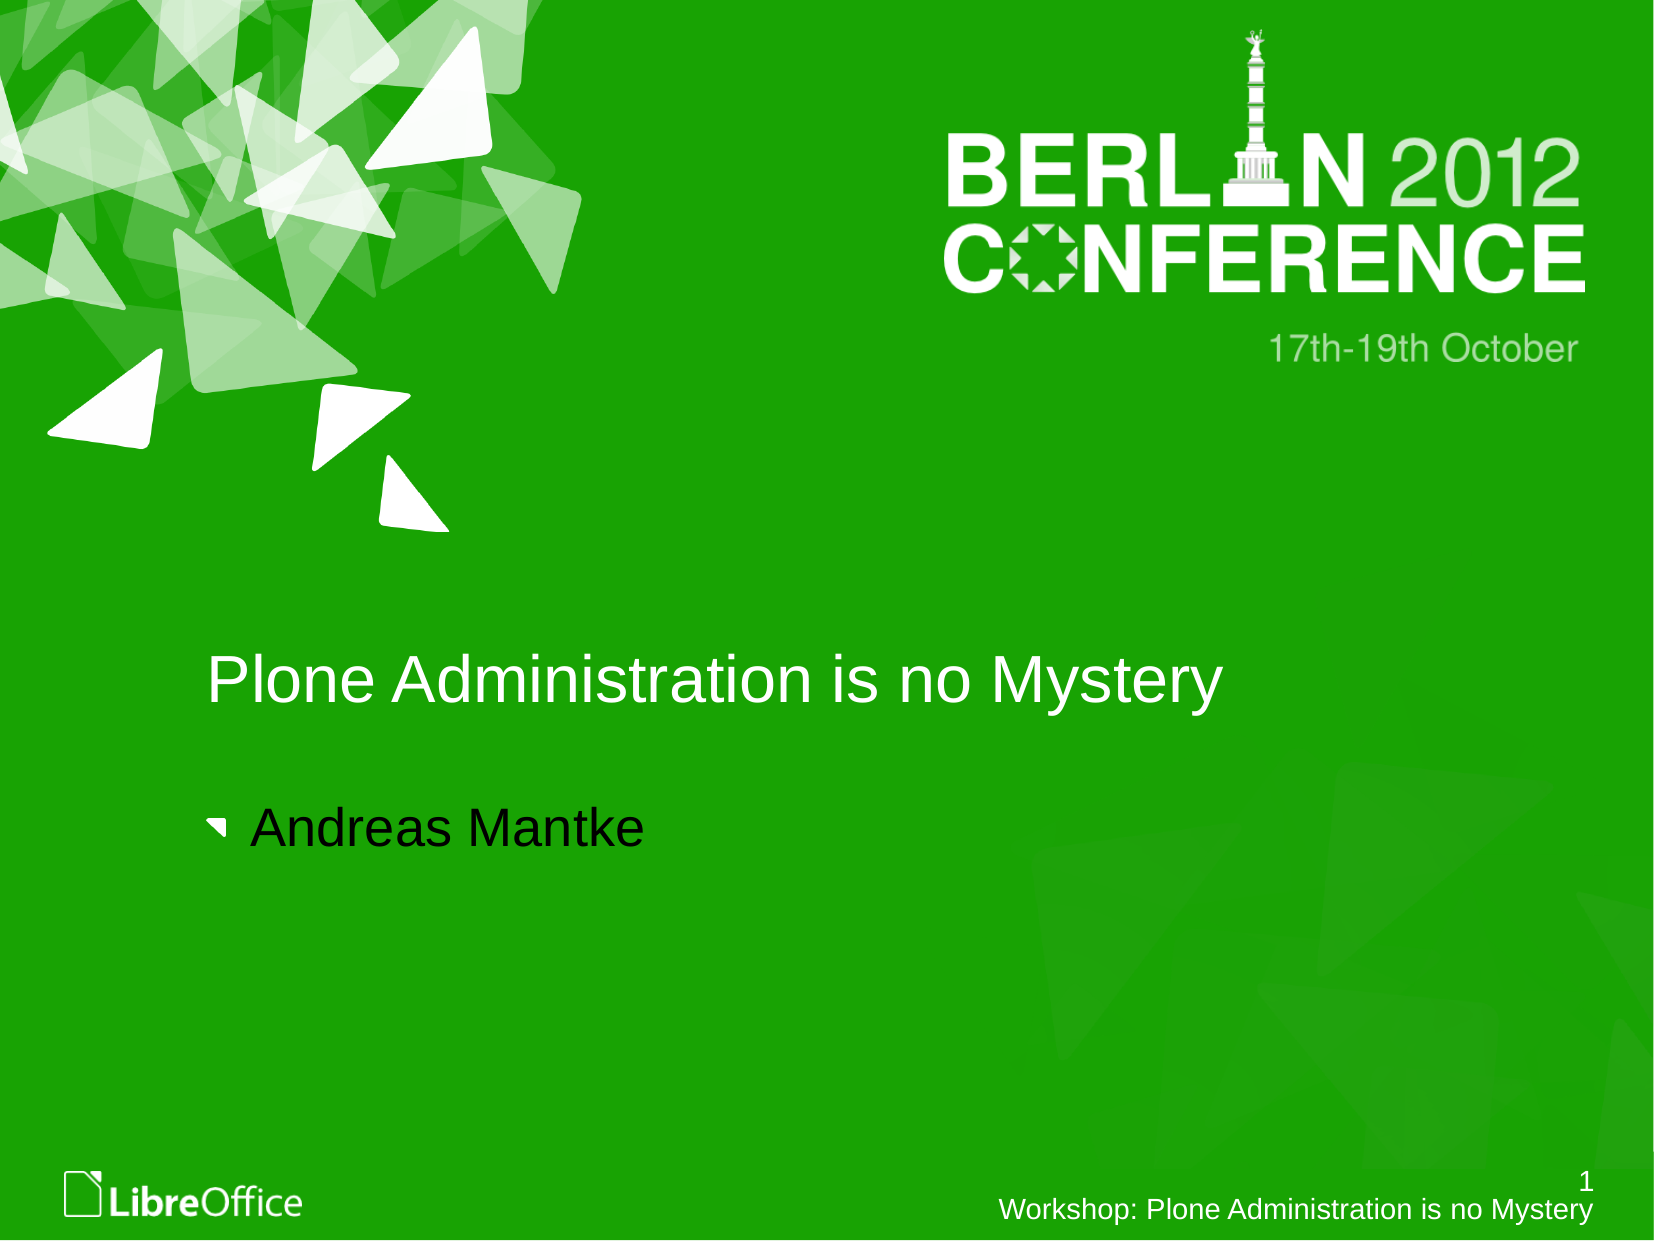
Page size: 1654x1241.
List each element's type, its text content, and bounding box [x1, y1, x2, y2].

list Andreas Mantke [206, 797, 1477, 1241]
picture [915, 548, 1654, 1169]
picture [0, 0, 680, 532]
picture [944, 29, 1585, 362]
title Plone Administration is no Mystery [206, 590, 1477, 768]
picture [64, 1171, 206, 1217]
